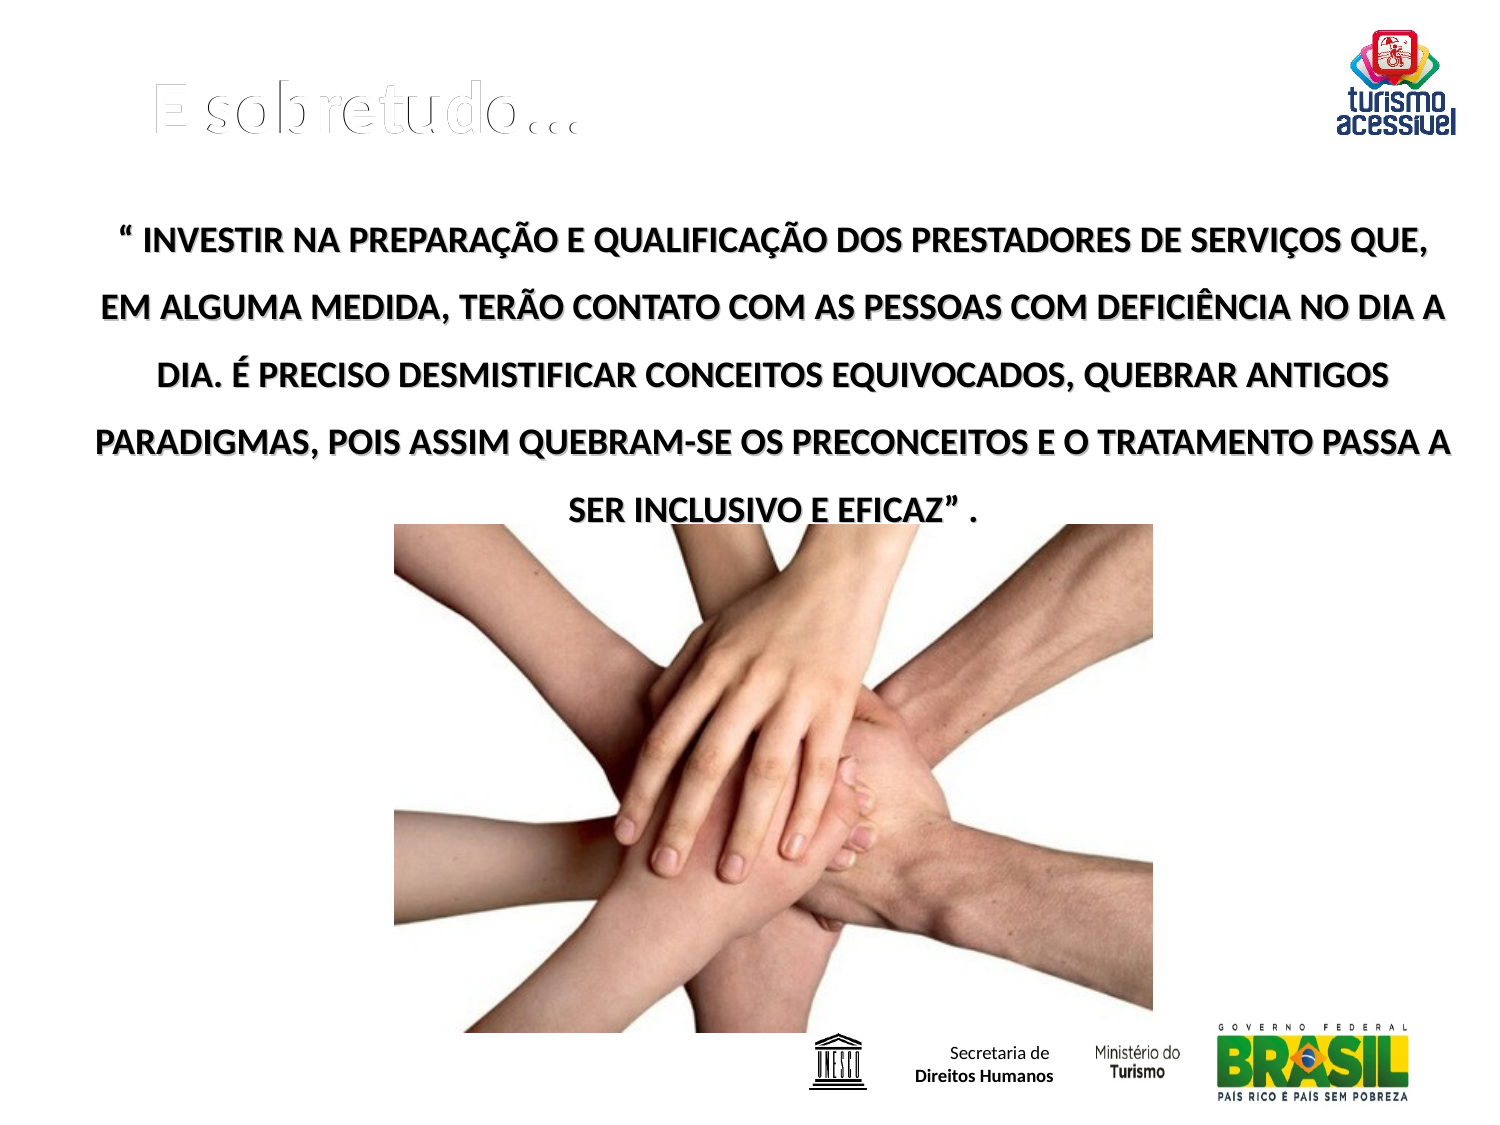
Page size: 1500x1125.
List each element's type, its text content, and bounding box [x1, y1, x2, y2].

text_box E sobretudo... [27, 68, 712, 156]
picture [394, 524, 1153, 1033]
text_box “ Investir na preparação e qualificação dos prestadores de serviços que, em alguma medida, terão contato com as pessoas com deficiência no dia a dia. É preciso desmistificar conceitos equivocados, quebrar antigos paradigmas, pois assim quebram-se os preconceitos e o tratamento passa a ser inclusivo e eficaz” . [77, 184, 1471, 537]
